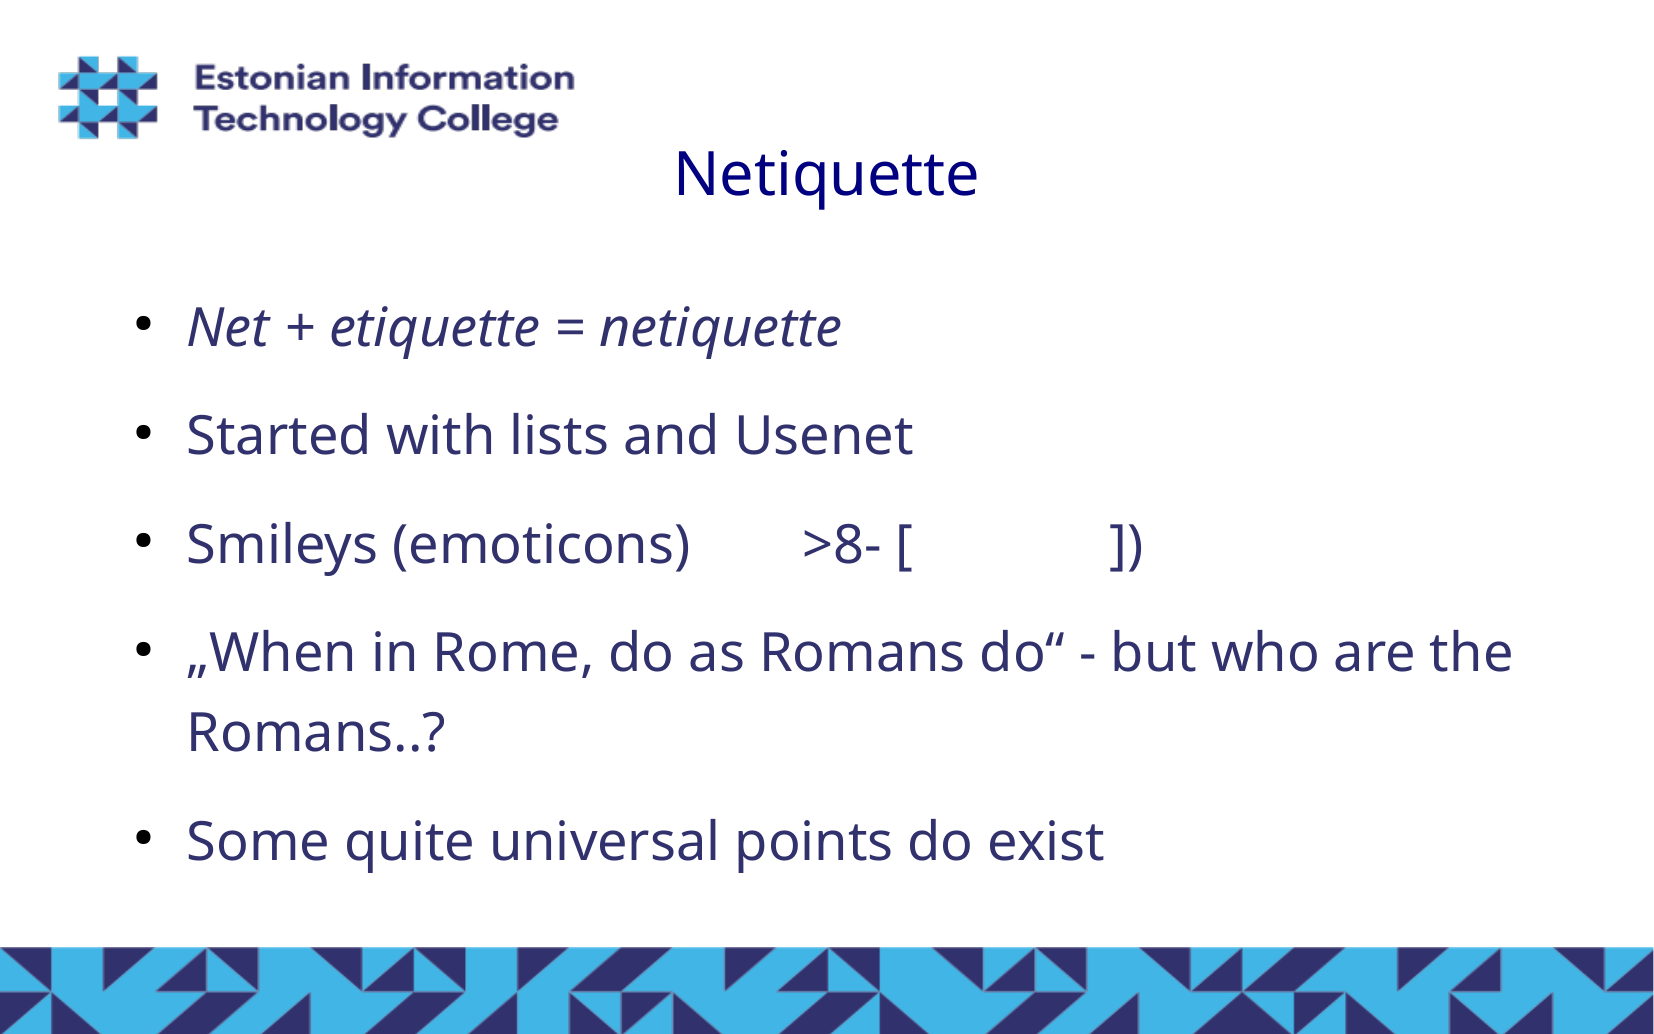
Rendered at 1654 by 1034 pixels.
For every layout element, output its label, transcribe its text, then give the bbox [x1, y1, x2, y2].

list Net + etiquette = netiquette Started with lists and Usenet Smileys (emoticons) >8- [ ]) „When in Rome, do as Romans do“ - but who are the Romans..? Some quite universal points do exist [116, 287, 1640, 1034]
title Netiquette [121, 83, 1533, 260]
